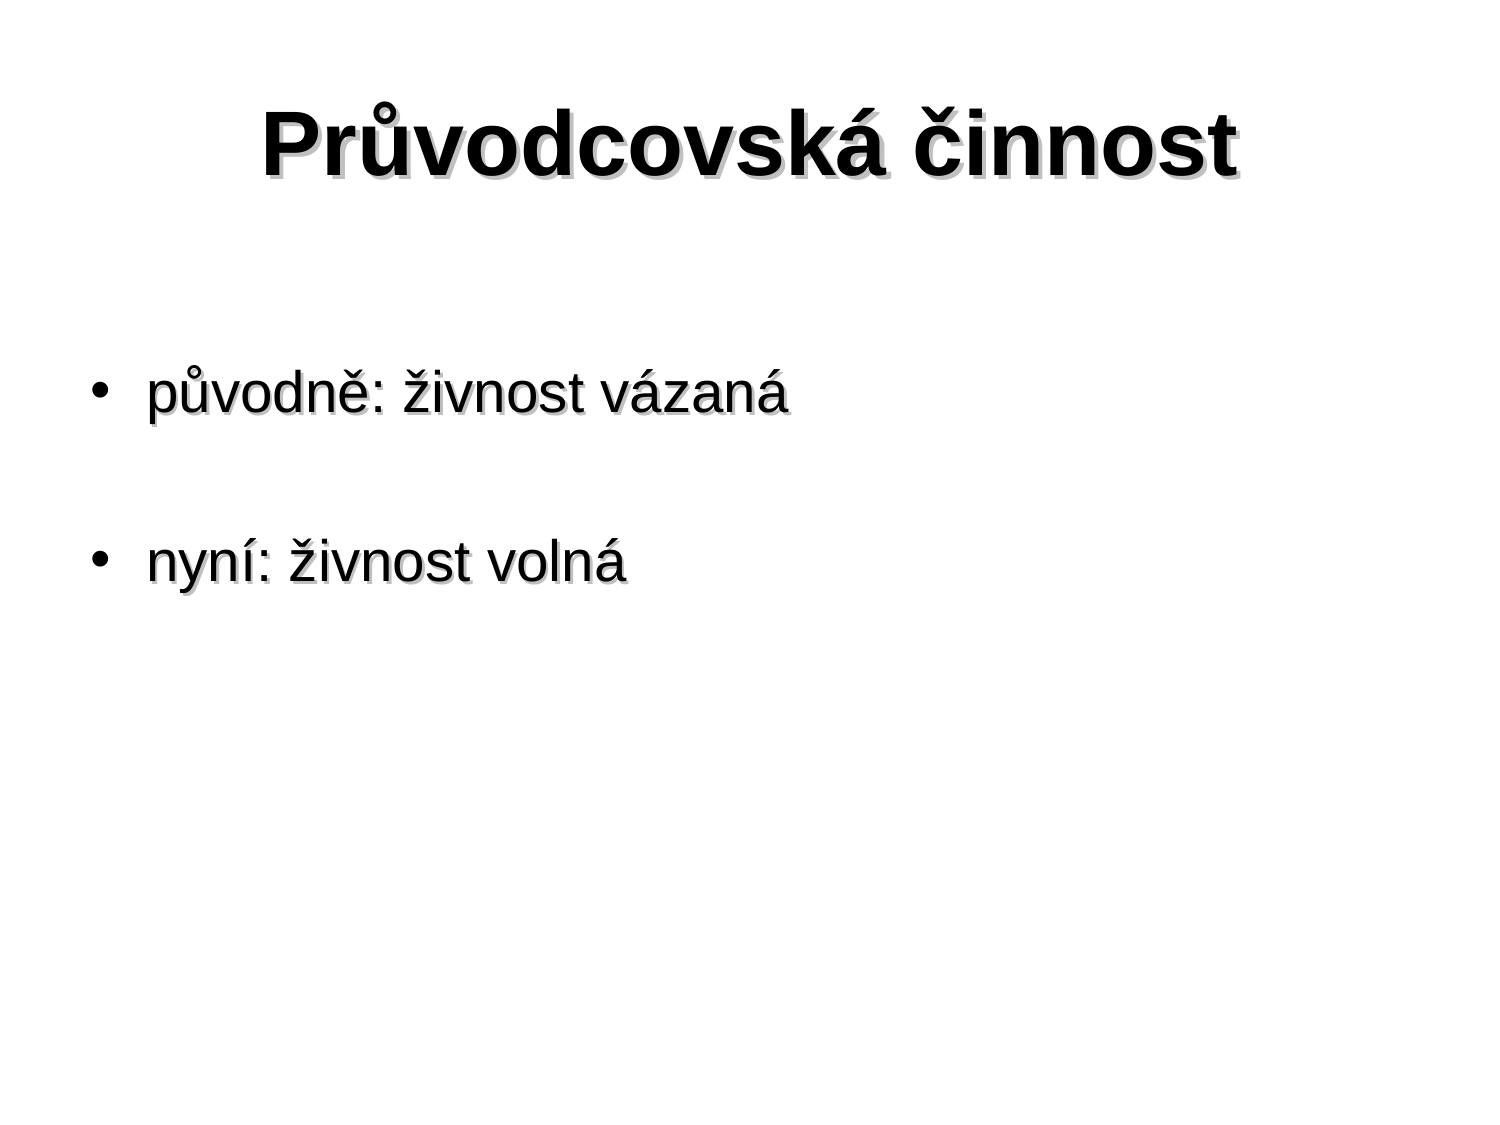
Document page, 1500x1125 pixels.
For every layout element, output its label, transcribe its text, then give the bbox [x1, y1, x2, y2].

title Průvodcovská činnost [75, 45, 1426, 233]
list původně: živnost vázaná nyní: živnost volná [75, 262, 1426, 1006]
